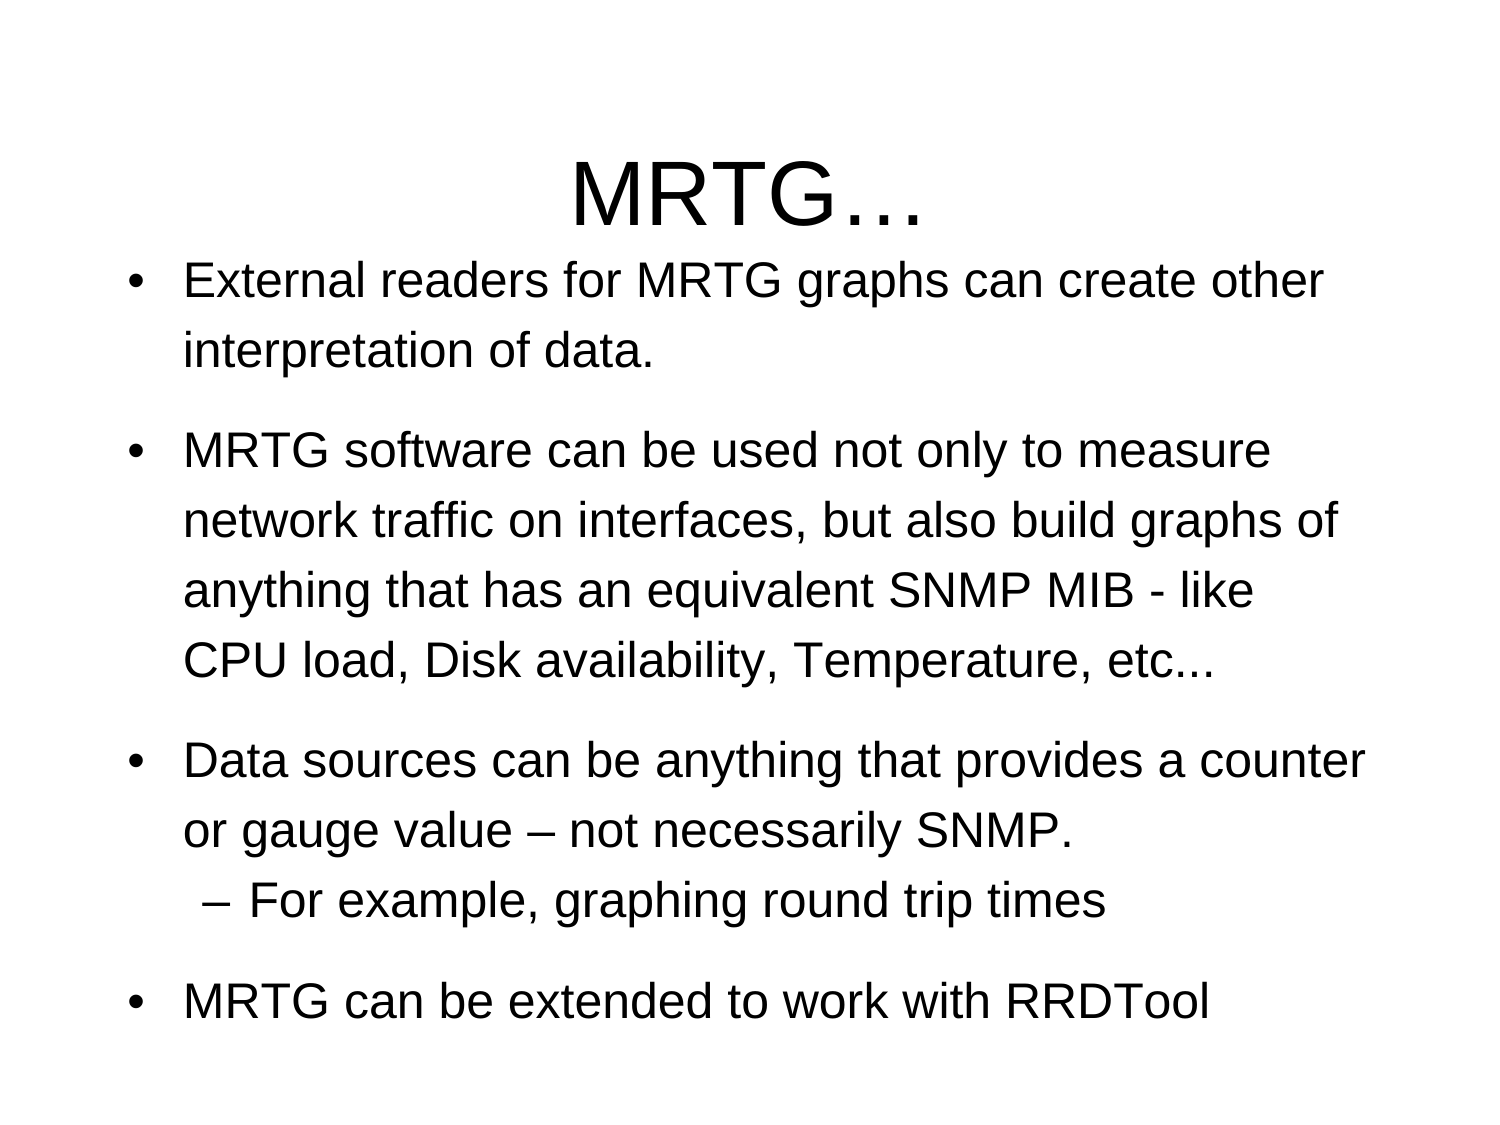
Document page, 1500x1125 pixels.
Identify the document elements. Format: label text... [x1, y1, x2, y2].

list External readers for MRTG graphs can create other interpretation of data. MRTG software can be used not only to measure network traffic on interfaces, but also build graphs of anything that has an equivalent SNMP MIB - like CPU load, Disk availability, Temperature, etc... Data sources can be anything that provides a counter or gauge value – not necessarily SNMP. For example, graphing round trip times MRTG can be extended to work with RRDTool [112, 230, 1388, 1090]
title MRTG… [112, 99, 1388, 230]
